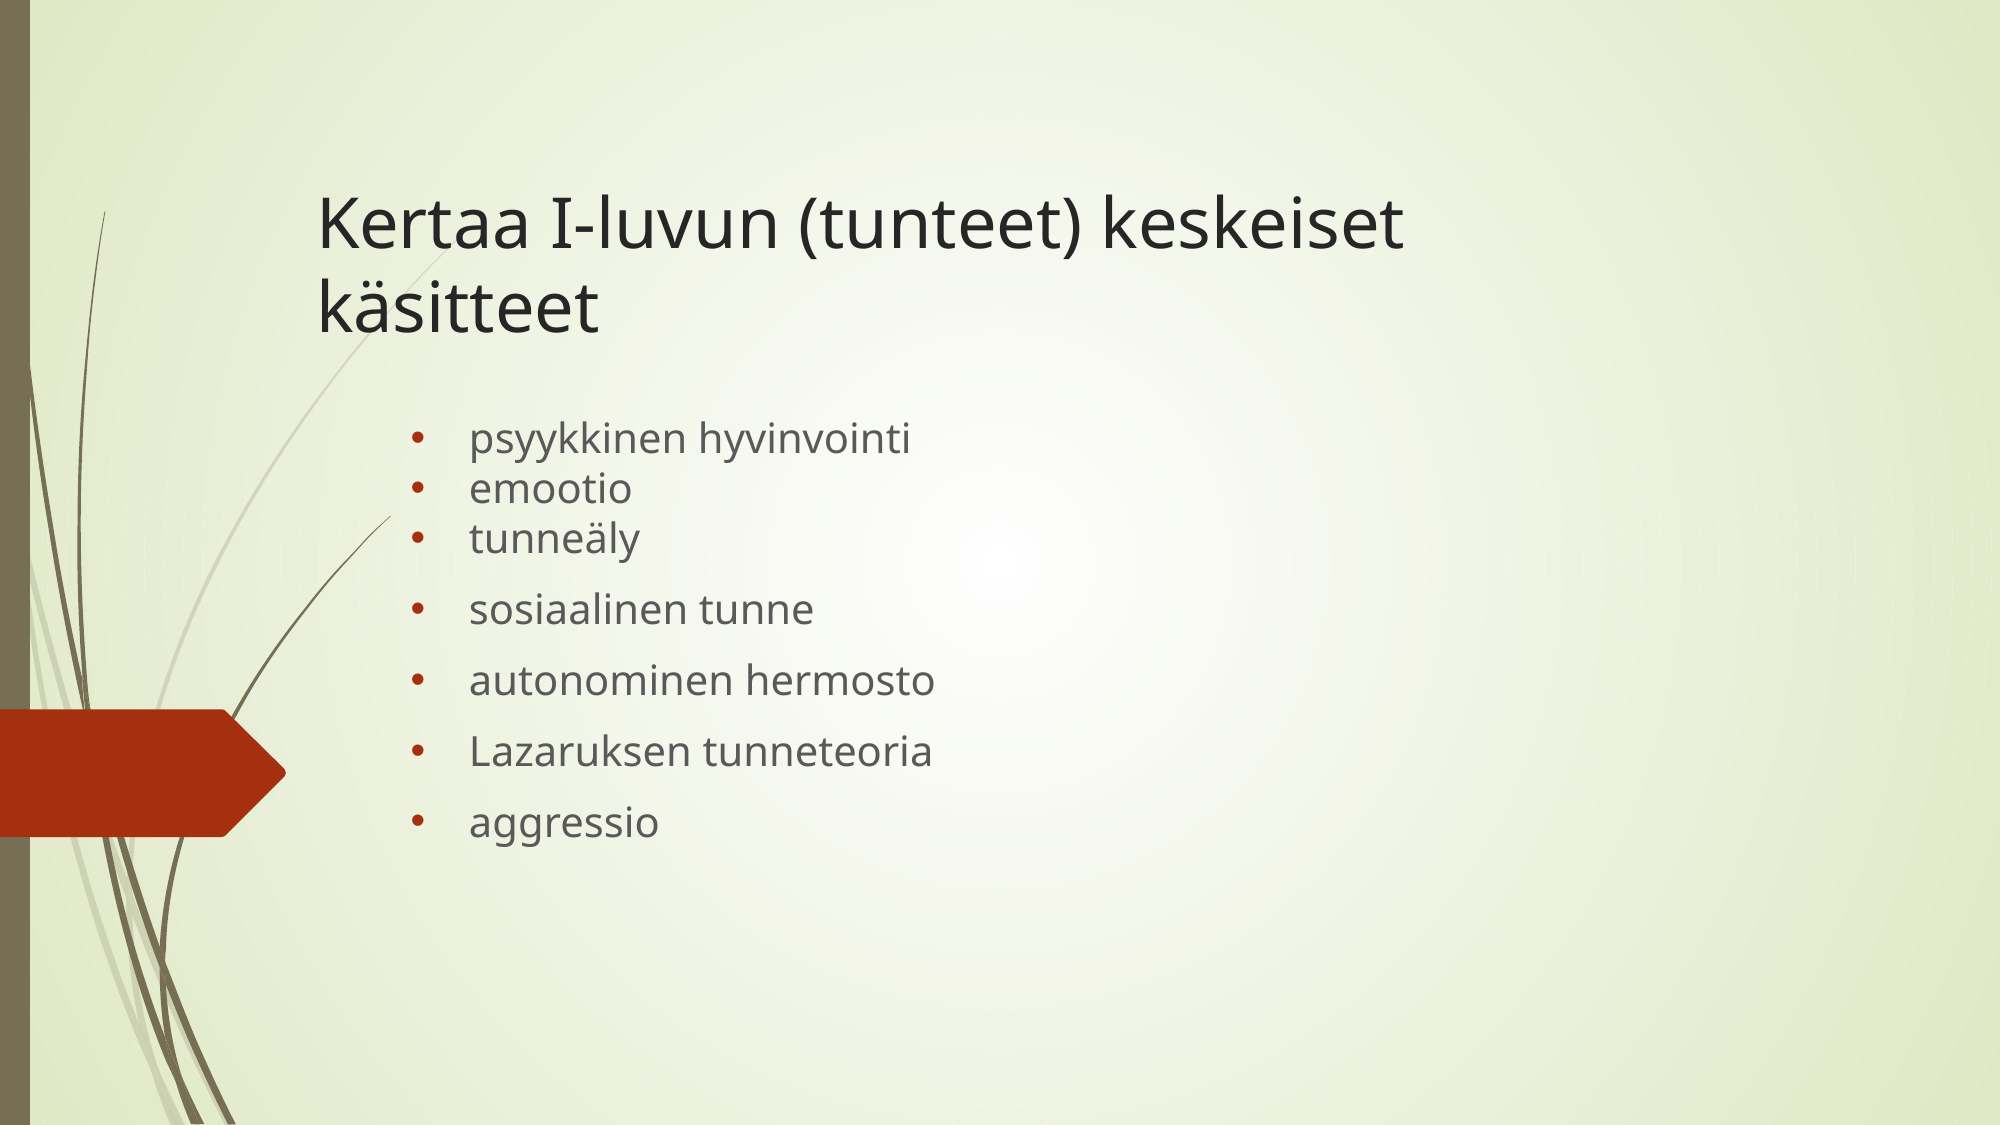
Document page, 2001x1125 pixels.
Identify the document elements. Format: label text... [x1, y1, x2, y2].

subtitle psyykkinen hyvinvointi emootio tunneäly sosiaalinen tunne autonominen hermosto Lazaruksen tunneteoria aggressio [362, 397, 1721, 882]
title Kertaa I-luvun (tunteet) keskeiset käsitteet [301, 162, 1699, 362]
